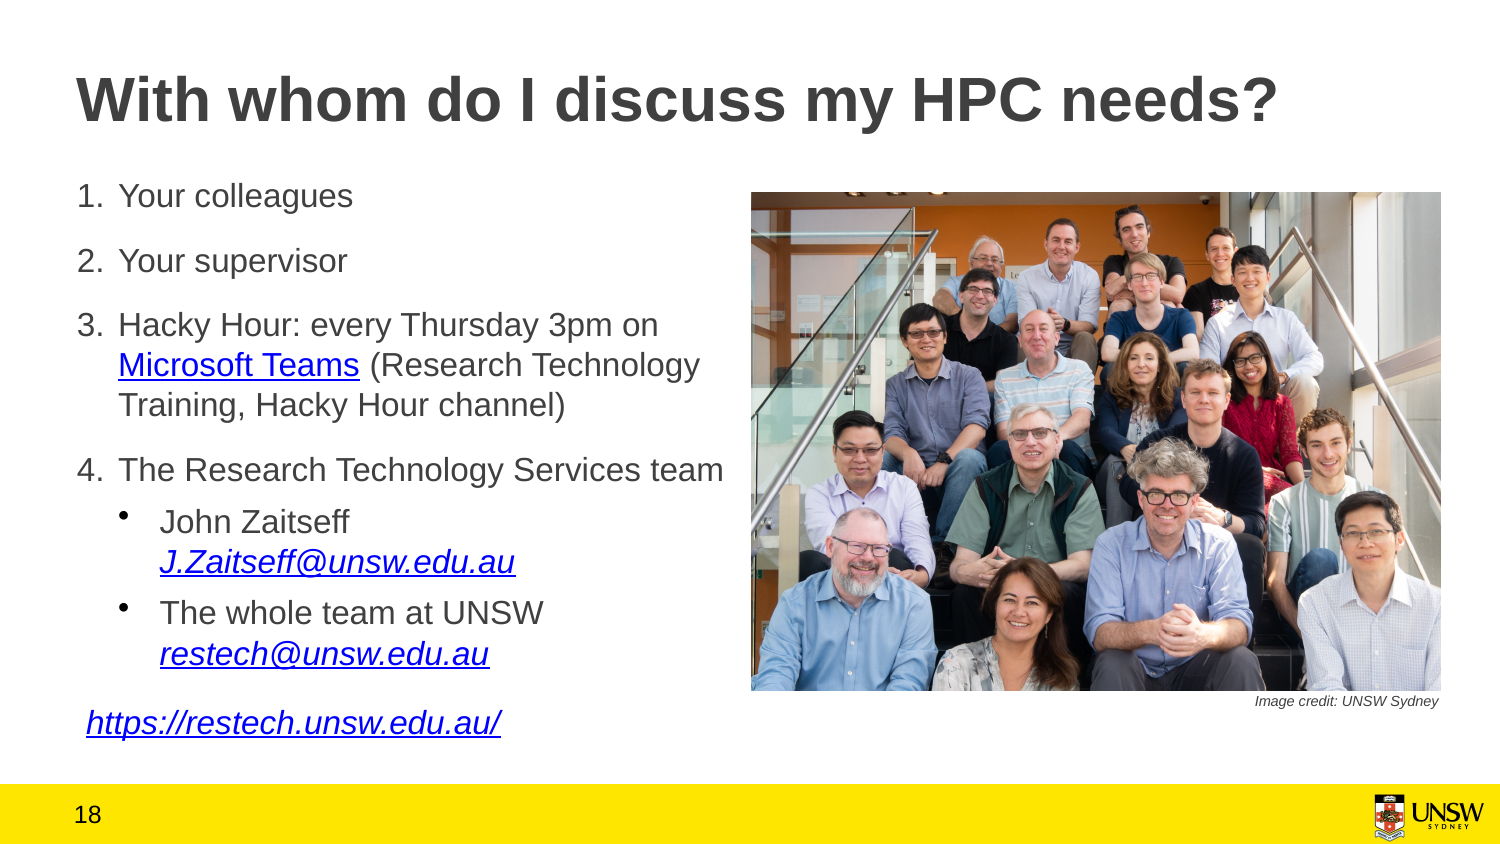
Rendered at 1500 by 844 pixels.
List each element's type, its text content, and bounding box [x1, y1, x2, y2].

title With whom do I discuss my HPC needs? [76, 59, 1427, 136]
list Image credit: UNSW Sydney [813, 692, 1439, 716]
text_box <number> [59, 791, 219, 839]
picture [751, 192, 1441, 691]
list Your colleagues Your supervisor Hacky Hour: every Thursday 3pm on Microsoft Teams (Research Technology Training, Hacky Hour channel) The Research Technology Services team John Zaitseff J.Zaitseff@unsw.edu.au The whole team at UNSW restech@unsw.edu.au https://restech.unsw.edu.au/ [76, 173, 1424, 733]
picture [0, 784, 1500, 844]
